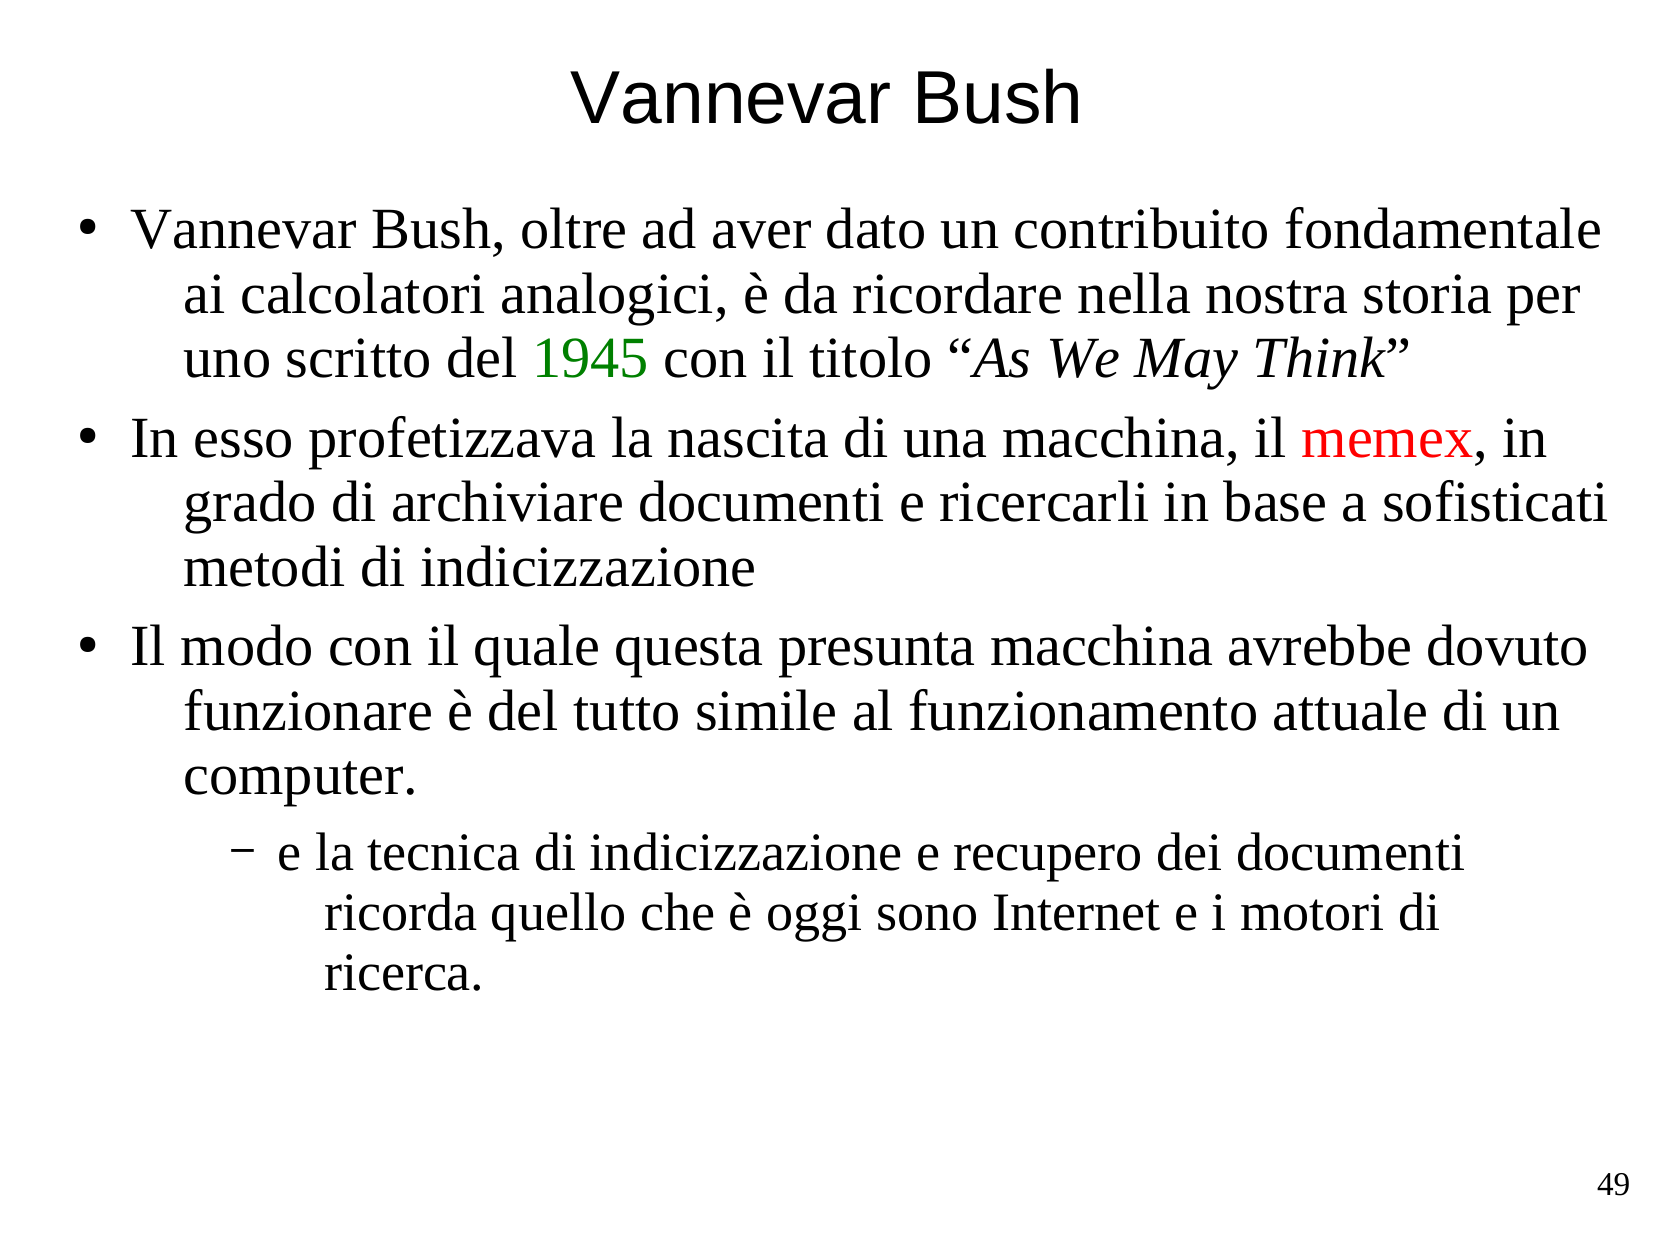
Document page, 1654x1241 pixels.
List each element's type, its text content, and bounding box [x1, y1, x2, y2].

list Vannevar Bush, oltre ad aver dato un contribuito fondamentale ai calcolatori analogici, è da ricordare nella nostra storia per uno scritto del 1945 con il titolo “As We May Think” In esso profetizzava la nascita di una macchina, il memex, in grado di archiviare documenti e ricercarli in base a sofisticati metodi di indicizzazione Il modo con il quale questa presunta macchina avrebbe dovuto funzionare è del tutto simile al funzionamento attuale di un computer. e la tecnica di indicizzazione e recupero dei documenti ricorda quello che è oggi sono Internet e i motori di ricerca. [42, 196, 1612, 1187]
title Vannevar Bush [37, 30, 1617, 166]
